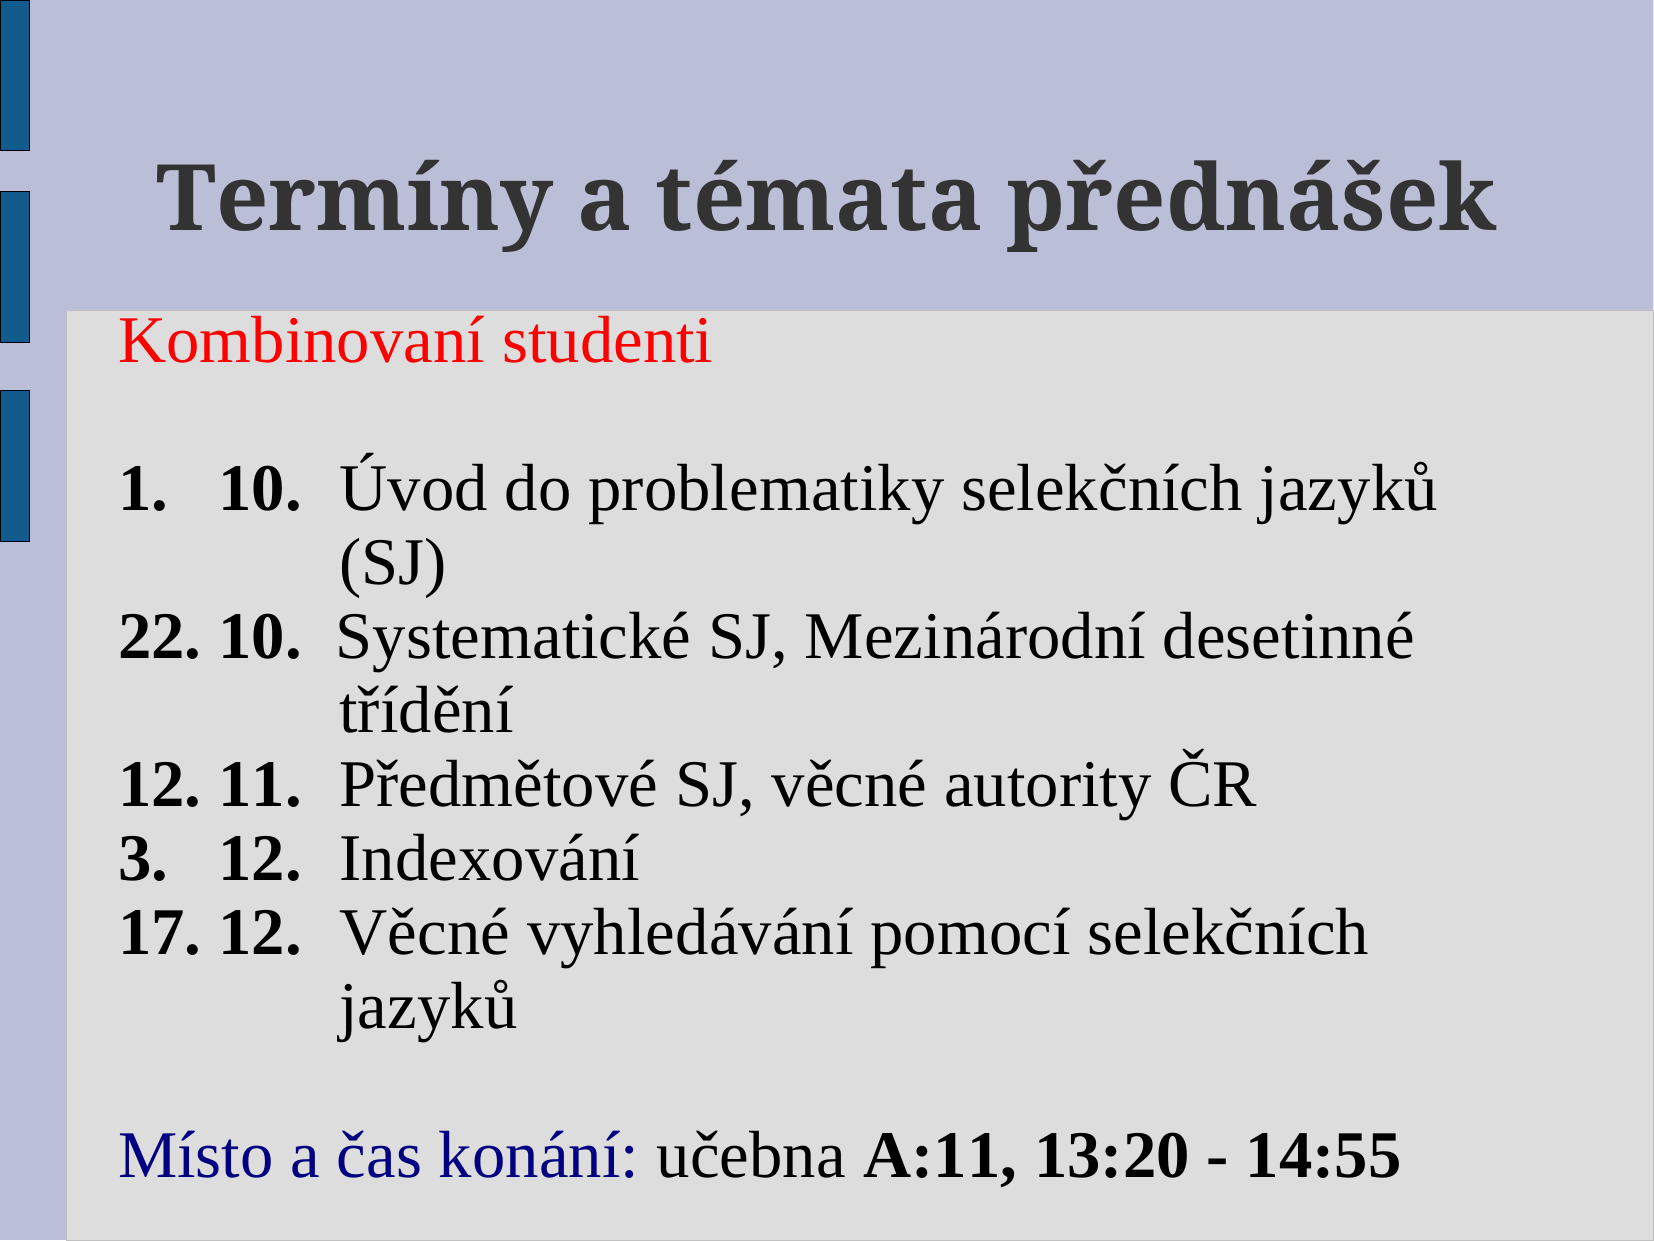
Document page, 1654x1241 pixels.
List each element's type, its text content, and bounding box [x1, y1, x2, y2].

title Termíny a témata přednášek [121, 91, 1534, 299]
subtitle Kombinovaní studenti 1. 10. Úvod do problematiky selekčních jazyků (SJ) 22. 10. Systematické SJ, Mezinárodní desetinné třídění 12. 11. Předmětové SJ, věcné autority ČR 3. 12. Indexování 17. 12. Věcné vyhledávání pomocí selekčních jazyků Místo a čas konání: učebna A:11, 13:20 - 14:55 [118, 285, 1531, 1241]
